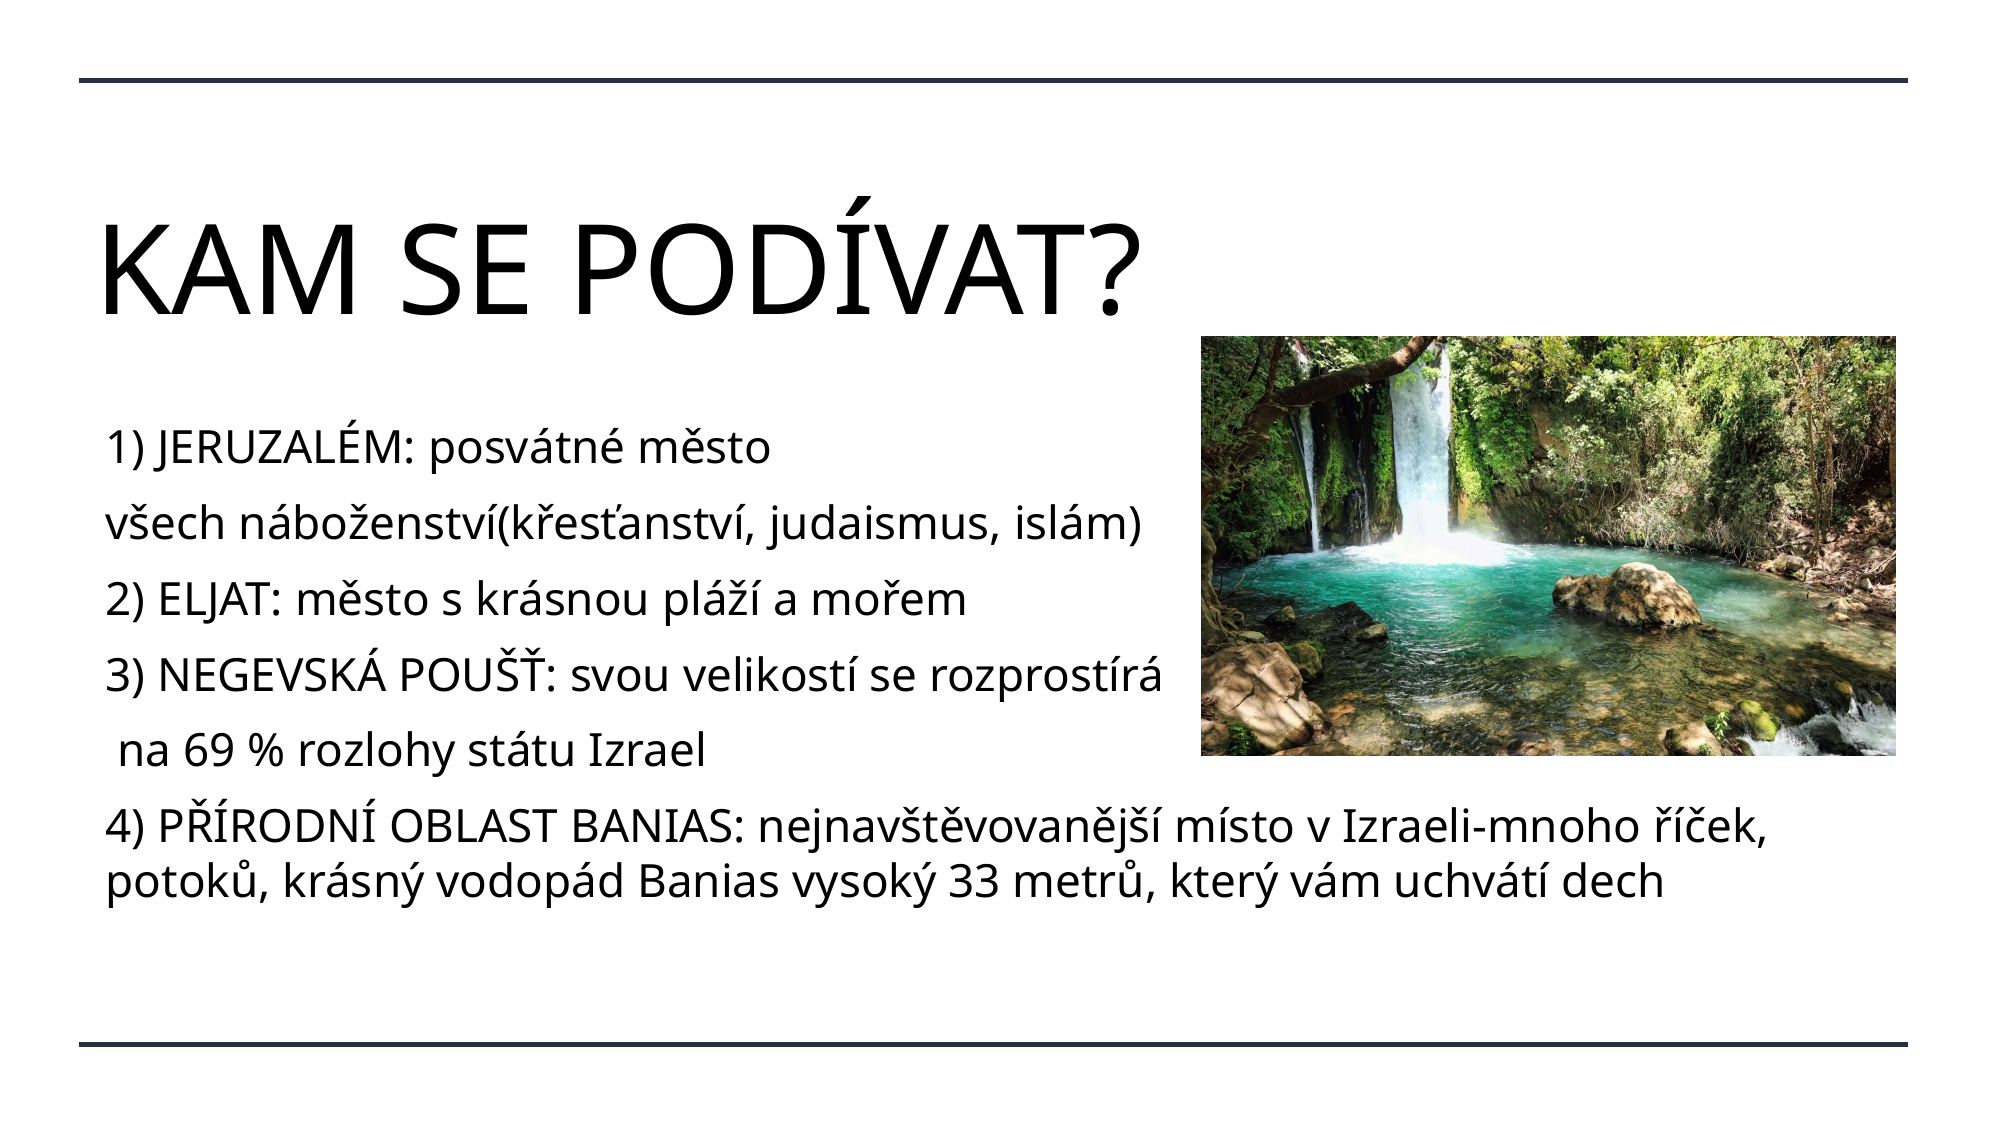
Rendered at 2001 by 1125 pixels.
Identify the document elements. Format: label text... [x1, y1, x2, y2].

title KAM SE PODÍVAT? [79, 160, 1824, 370]
picture [1201, 336, 1896, 756]
list 1) JERUZALÉM: posvátné město všech náboženství(křesťanství, judaismus, islám) 2) ELJAT: město s krásnou pláží a mořem 3) NEGEVSKÁ POUŠŤ: svou velikostí se rozprostírá na 69 % rozlohy státu Izrael 4) PŘÍRODNÍ OBLAST BANIAS: nejnavštěvovanější místo v Izraeli-mnoho říček, potoků, krásný vodopád Banias vysoký 33 metrů, který vám uchvátí dech [90, 410, 1815, 952]
